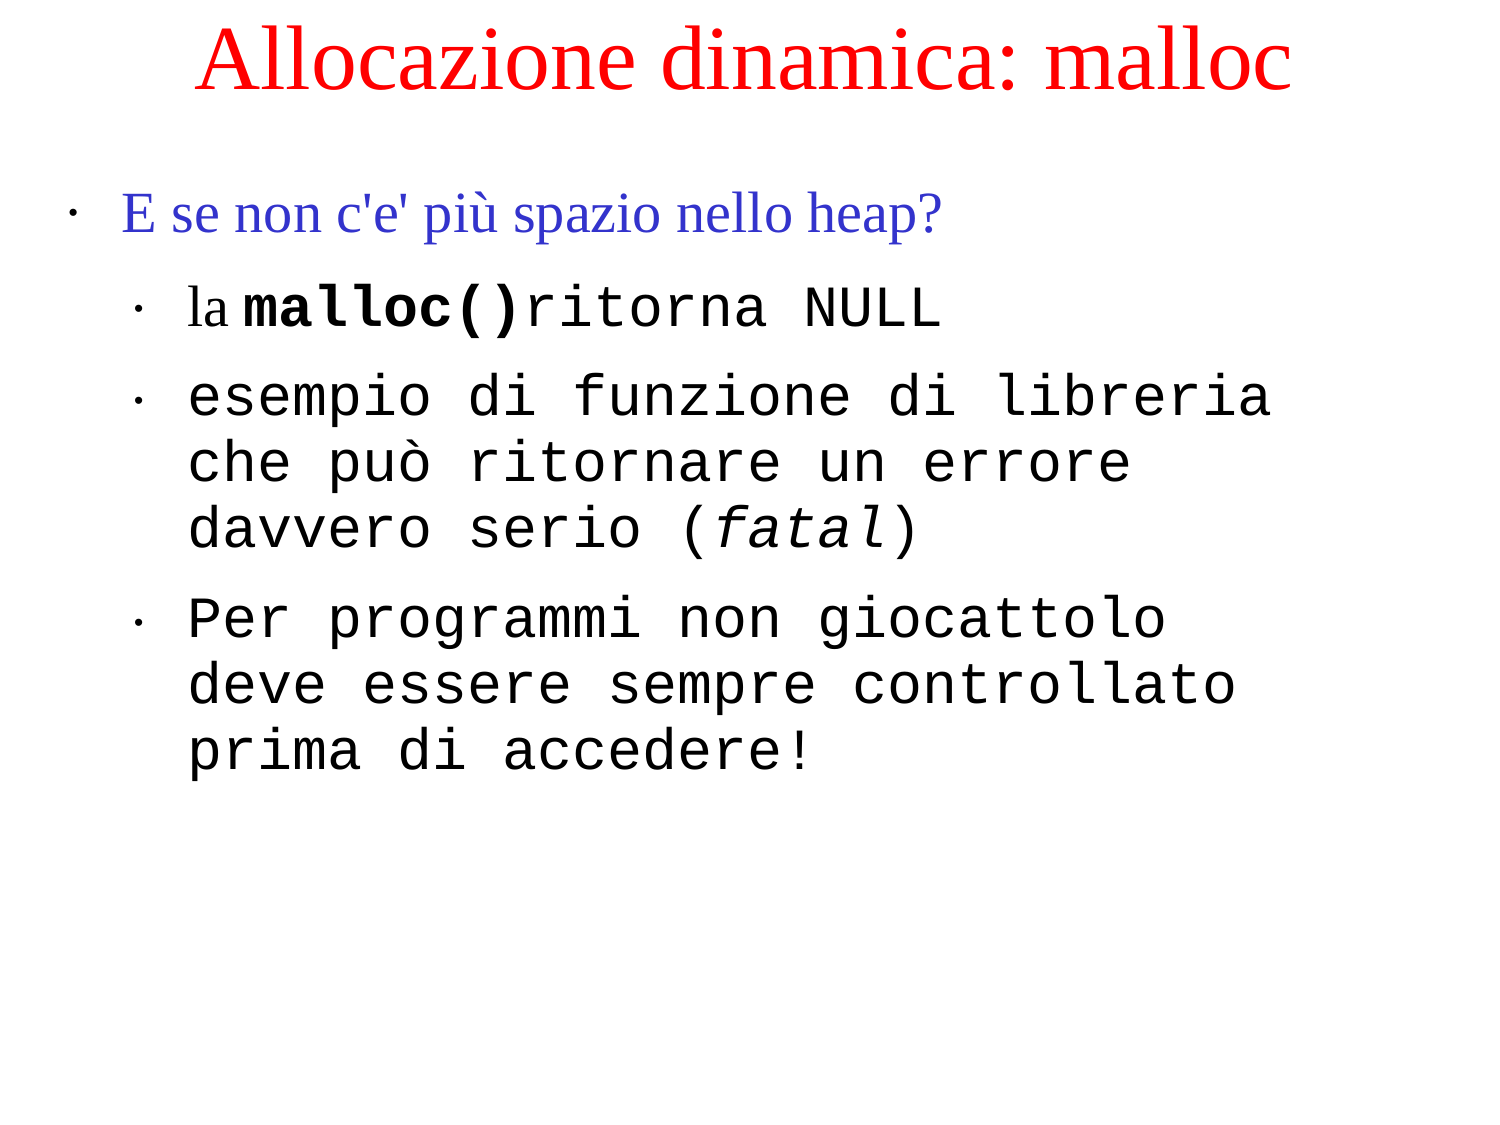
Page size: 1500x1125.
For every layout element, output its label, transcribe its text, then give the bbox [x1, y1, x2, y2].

list E se non c'e' più spazio nello heap? la malloc()ritorna NULL esempio di funzione di libreria che può ritornare un errore davvero serio (fatal) Per programmi non giocattolo deve essere sempre controllato prima di accedere! [41, 172, 1316, 1125]
title Allocazione dinamica: malloc [107, 0, 1383, 188]
